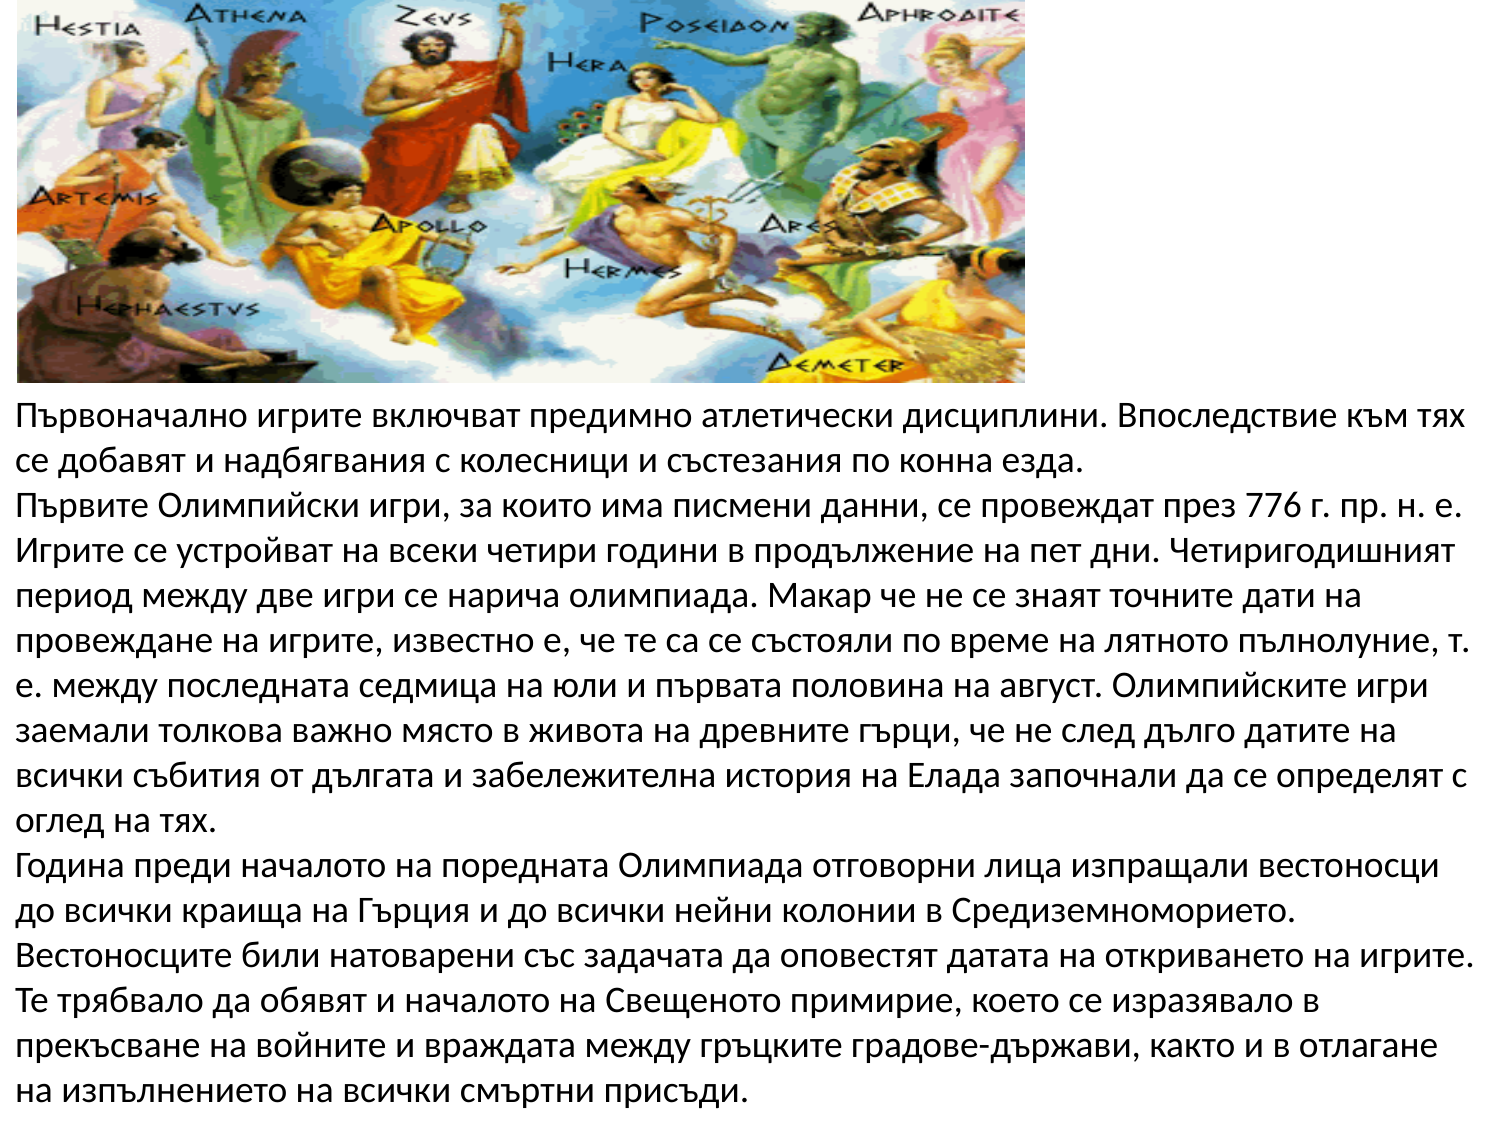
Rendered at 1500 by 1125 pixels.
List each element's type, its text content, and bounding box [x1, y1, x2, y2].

text_box Първоначално игрите включват предимно атлетически дисциплини. Впоследствие към тях се добавят и надбягвания с колесници и състезания по конна езда. Първите Олимпийски игри, за които има писмени данни, се провеждат през 776 г. пр. н. е. Игрите се устройват на всеки четири години в продължение на пет дни. Четиригодишният период между две игри се нарича олимпиада. Макар че не се знаят точните дати на провеждане на игрите, известно е, че те са се състояли по време на лятното пълнолуние, т. е. между последната седмица на юли и първата половина на август. Олимпийските игри заемали толкова важно място в живота на древните гърци, че не след дълго датите на всички събития от дългата и забележителна история на Елада започнали да се определят с оглед на тях. Година преди началото на поредната Олимпиада отговорни лица изпращали вестоносци до всички краища на Гърция и до всички нейни колонии в Средиземноморието. Вестоносците били натоварени със задачата да оповестят датата на откриването на игрите. Те трябвало да обявят и началото на Свещеното примирие, което се изразявало в прекъсване на войните и враждата между гръцките градове-държави, както и в отлагане на изпълнението на всички смъртни присъди. [0, 383, 1500, 1118]
picture [17, 0, 1025, 383]
